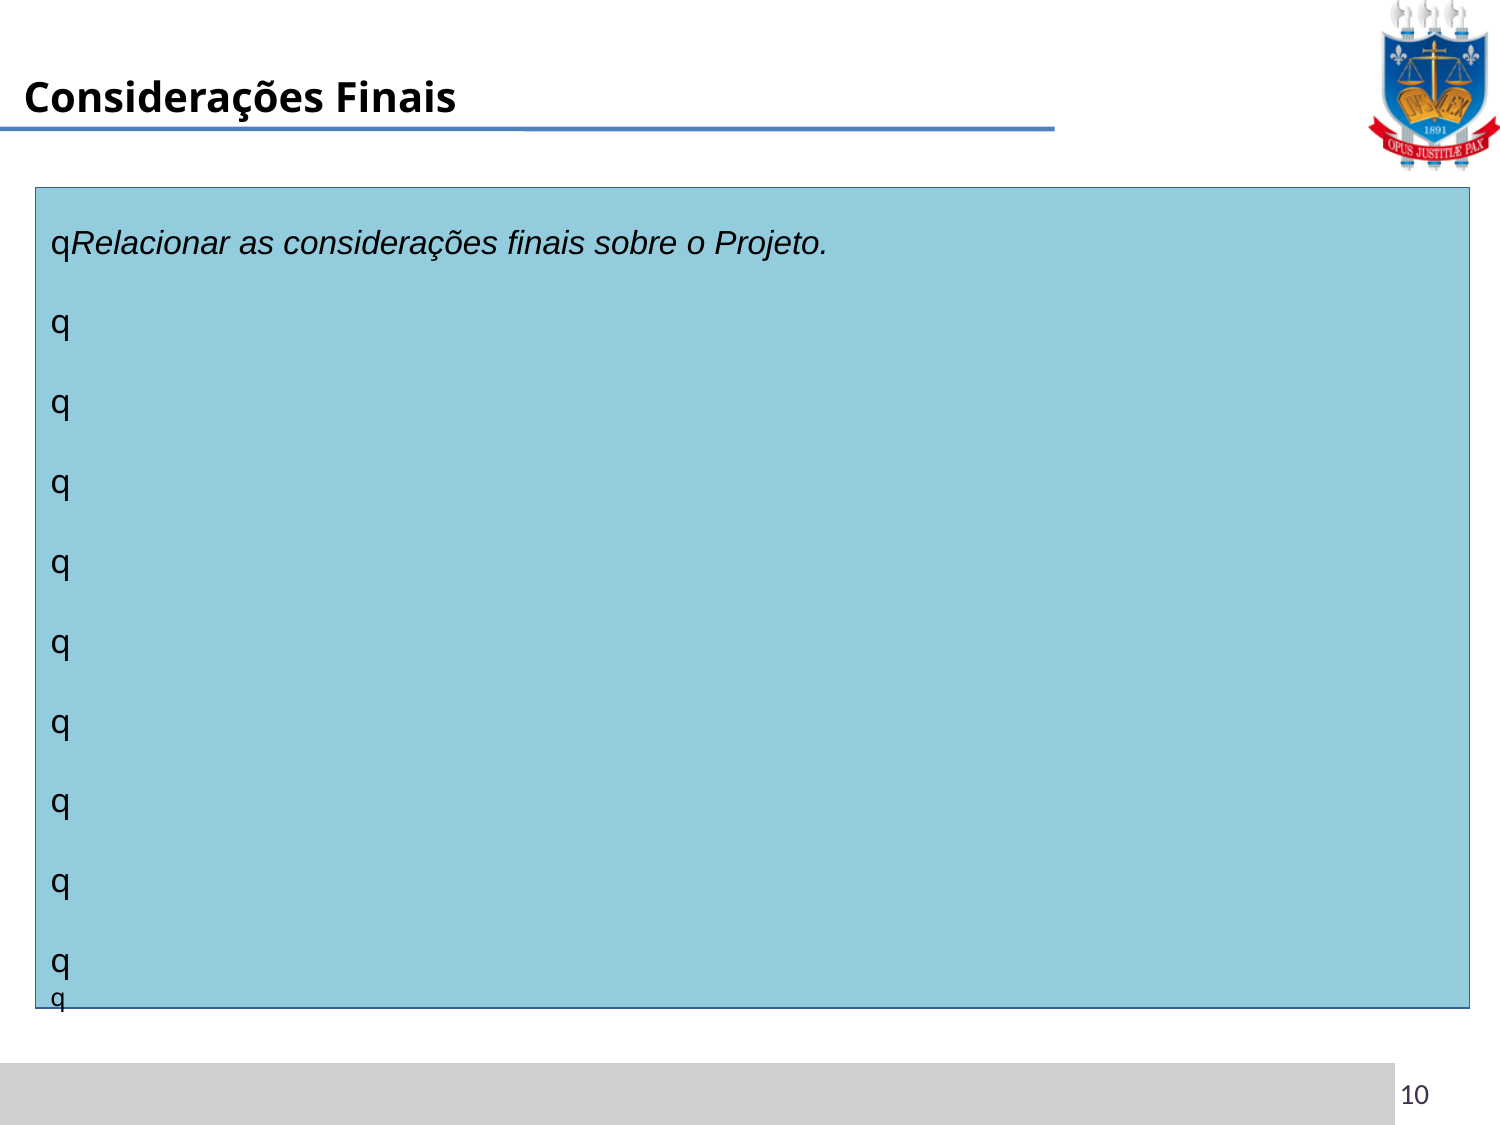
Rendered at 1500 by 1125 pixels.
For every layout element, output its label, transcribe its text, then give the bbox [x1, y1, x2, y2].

text_box Relacionar as considerações finais sobre o Projeto. [35, 187, 1469, 1008]
text_box Considerações Finais [23, 70, 430, 121]
picture [1368, 0, 1500, 171]
